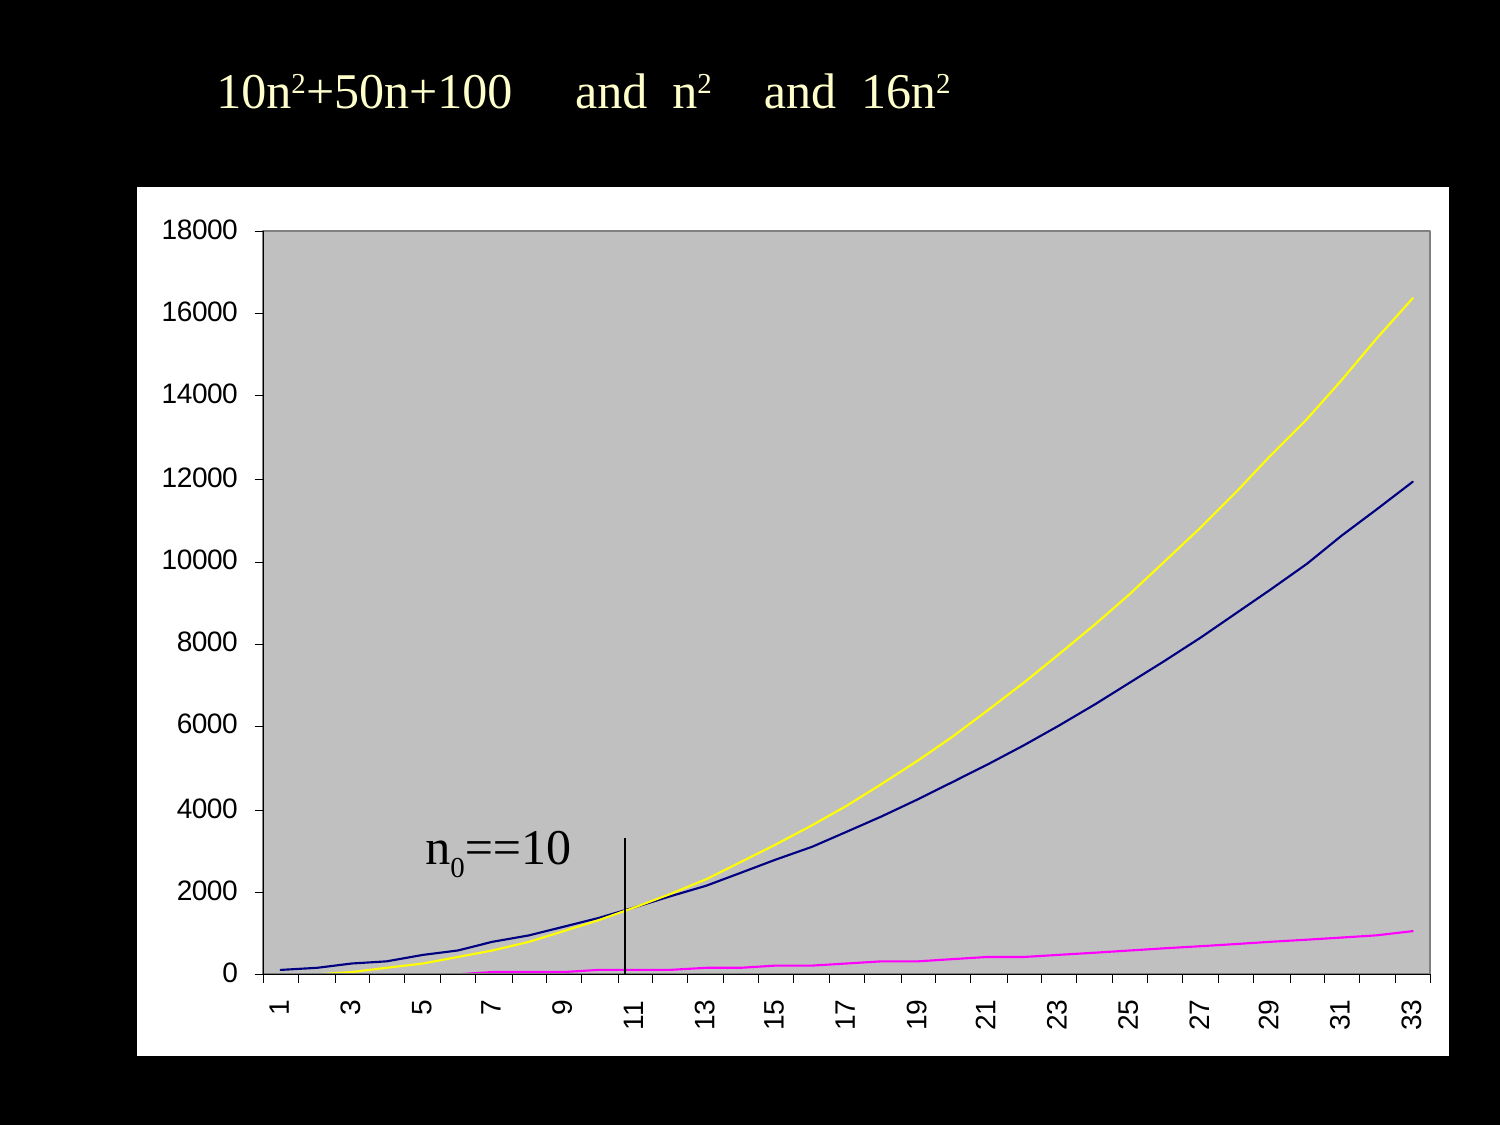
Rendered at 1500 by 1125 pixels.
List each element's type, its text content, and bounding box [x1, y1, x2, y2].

chart [125, 174, 1463, 1068]
text_box n0==10 [410, 812, 587, 892]
text_box 10n2+50n+100 and n2 and 16n2 [201, 56, 966, 128]
